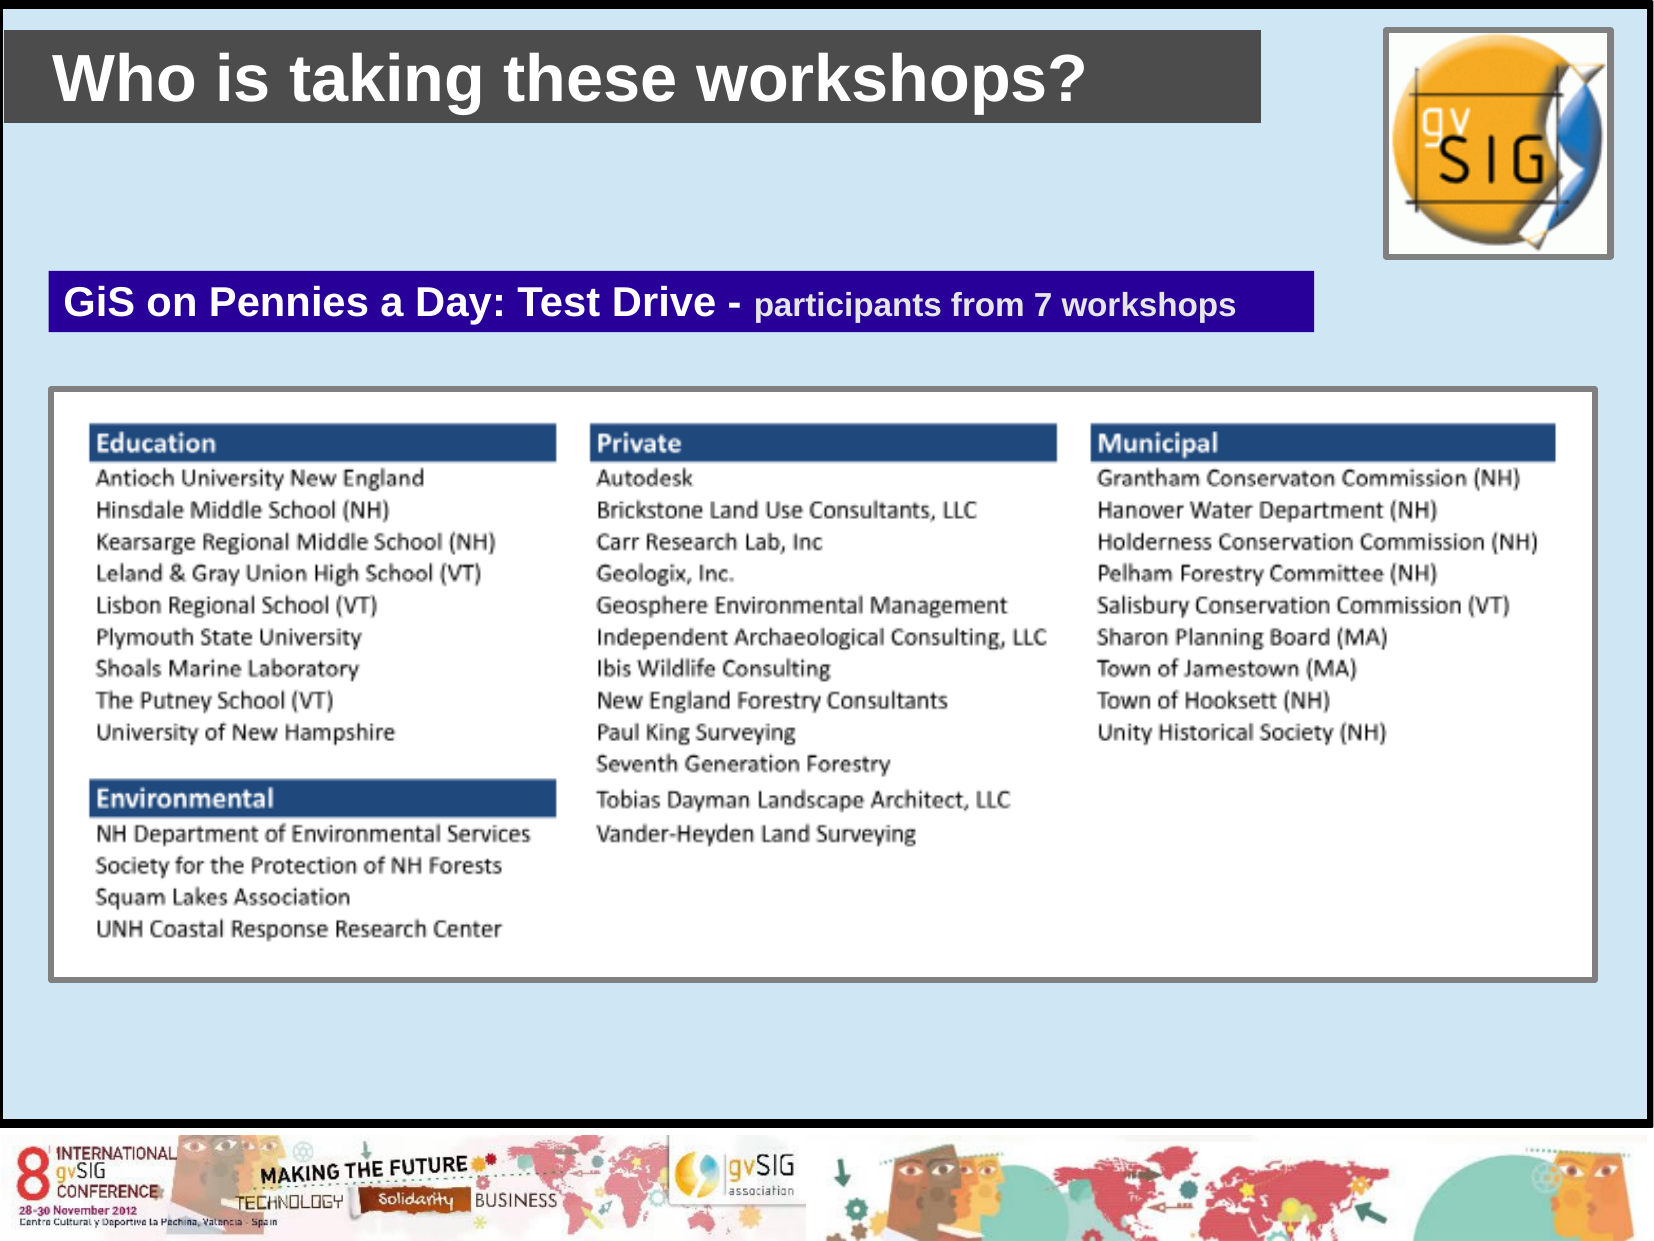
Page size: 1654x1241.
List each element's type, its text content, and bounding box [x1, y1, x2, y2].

text_box [0, 4, 1652, 1124]
picture [54, 392, 1592, 978]
picture [1389, 33, 1608, 254]
text_box GiS on Pennies a Day: Test Drive - participants from 7 workshops [48, 270, 1315, 333]
text_box Who is taking these workshops? [37, 33, 1336, 123]
picture [1, 1135, 1647, 1241]
